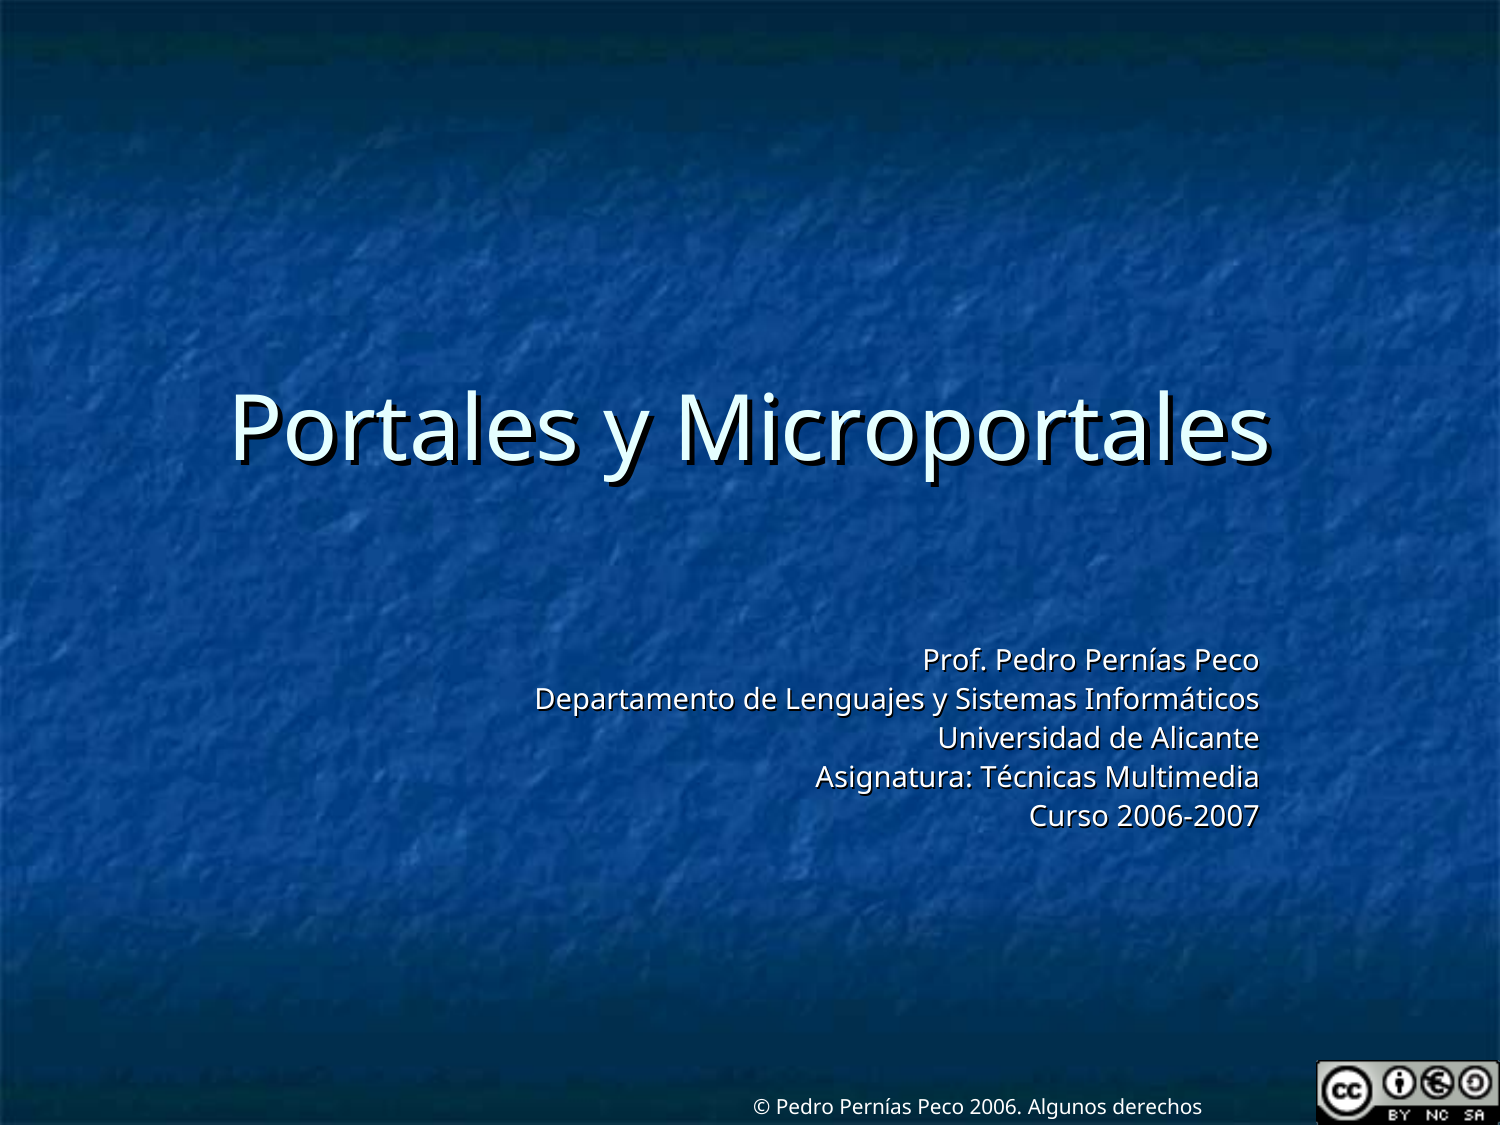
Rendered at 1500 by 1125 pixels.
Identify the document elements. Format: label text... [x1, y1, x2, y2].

picture [0, 0, 1500, 1125]
subtitle Prof. Pedro Pernías Peco Departamento de Lenguajes y Sistemas Informáticos Universidad de Alicante Asignatura: Técnicas Multimedia Curso 2006-2007 [225, 637, 1276, 926]
title Portales y Microportales [112, 275, 1388, 576]
picture [1182, 1104, 1189, 1113]
